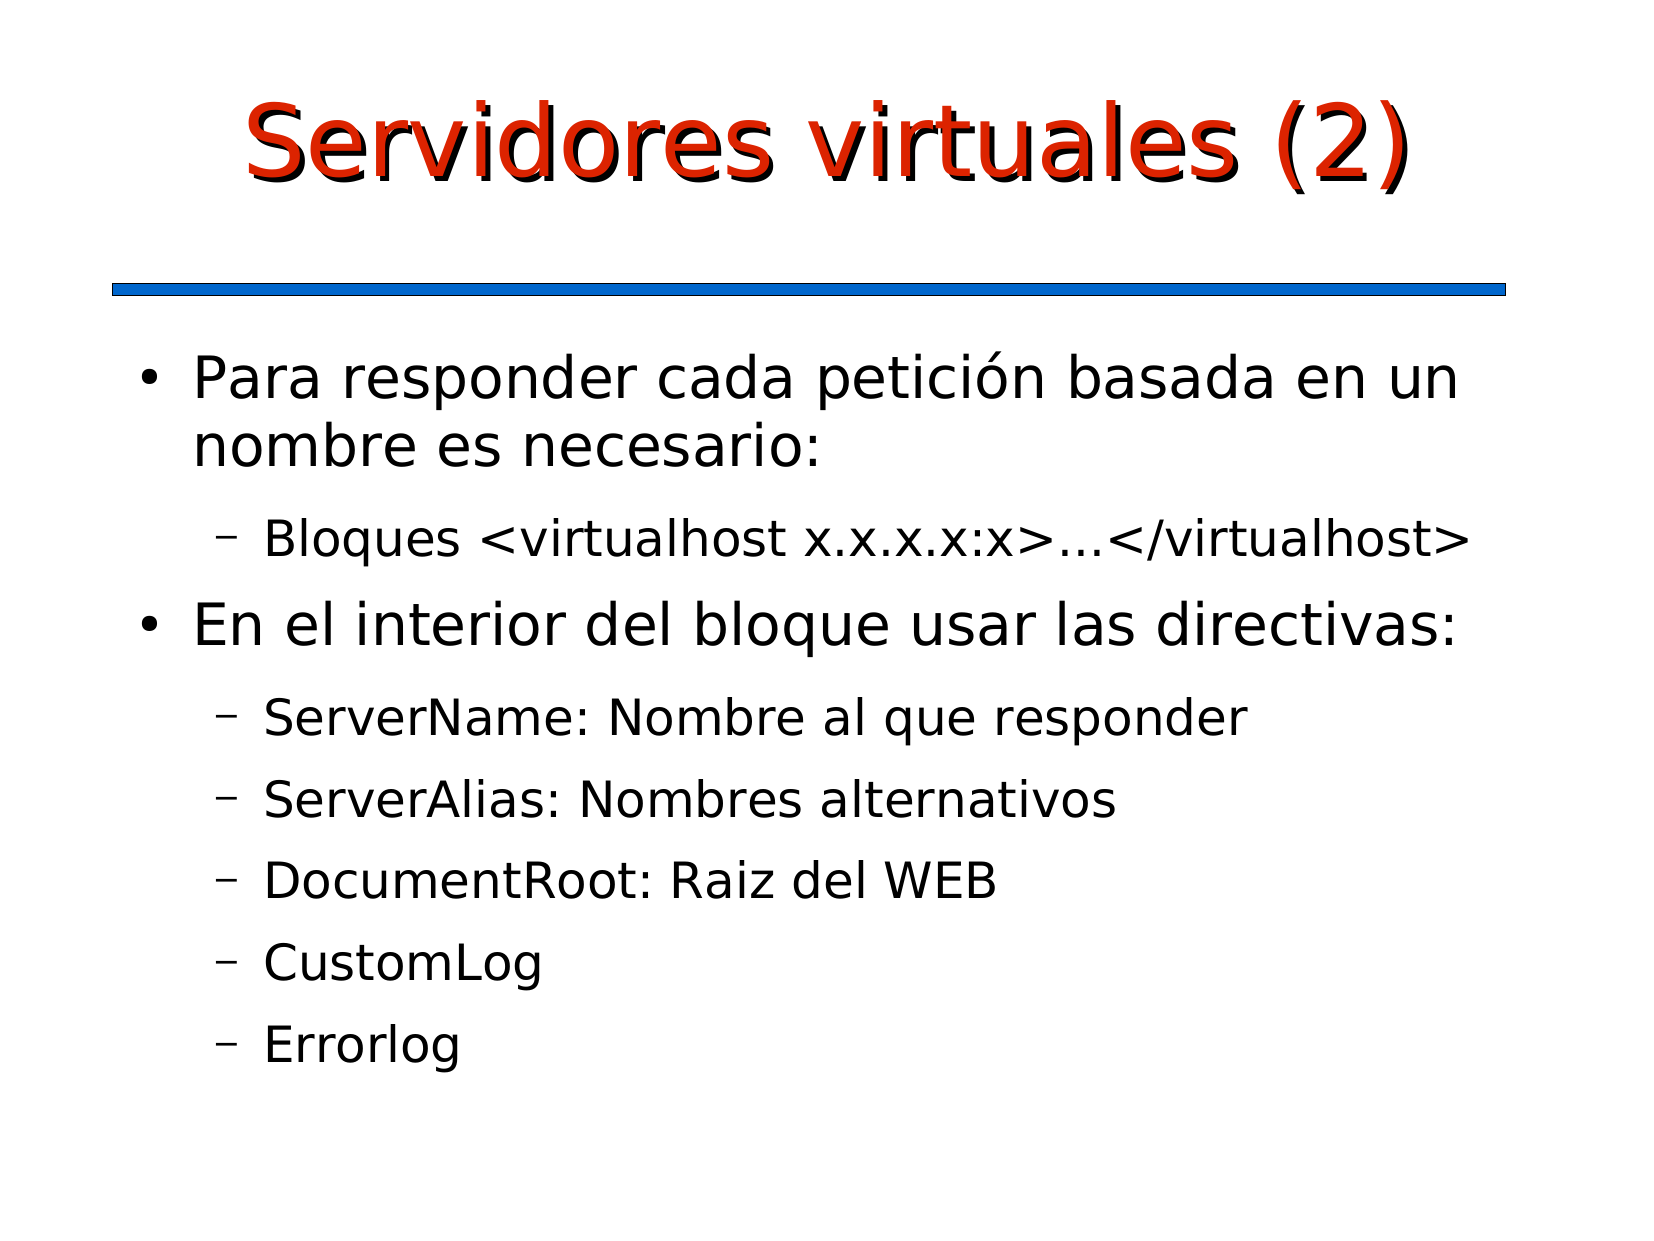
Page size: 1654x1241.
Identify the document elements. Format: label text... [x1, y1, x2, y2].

list Para responder cada petición basada en un nombre es necesario: Bloques <virtualhost x.x.x.x:x>...</virtualhost> En el interior del bloque usar las directivas: ServerName: Nombre al que responder ServerAlias: Nombres alternativos DocumentRoot: Raiz del WEB CustomLog Errorlog [121, 344, 1534, 1127]
title Servidores virtuales (2) [121, 37, 1534, 246]
